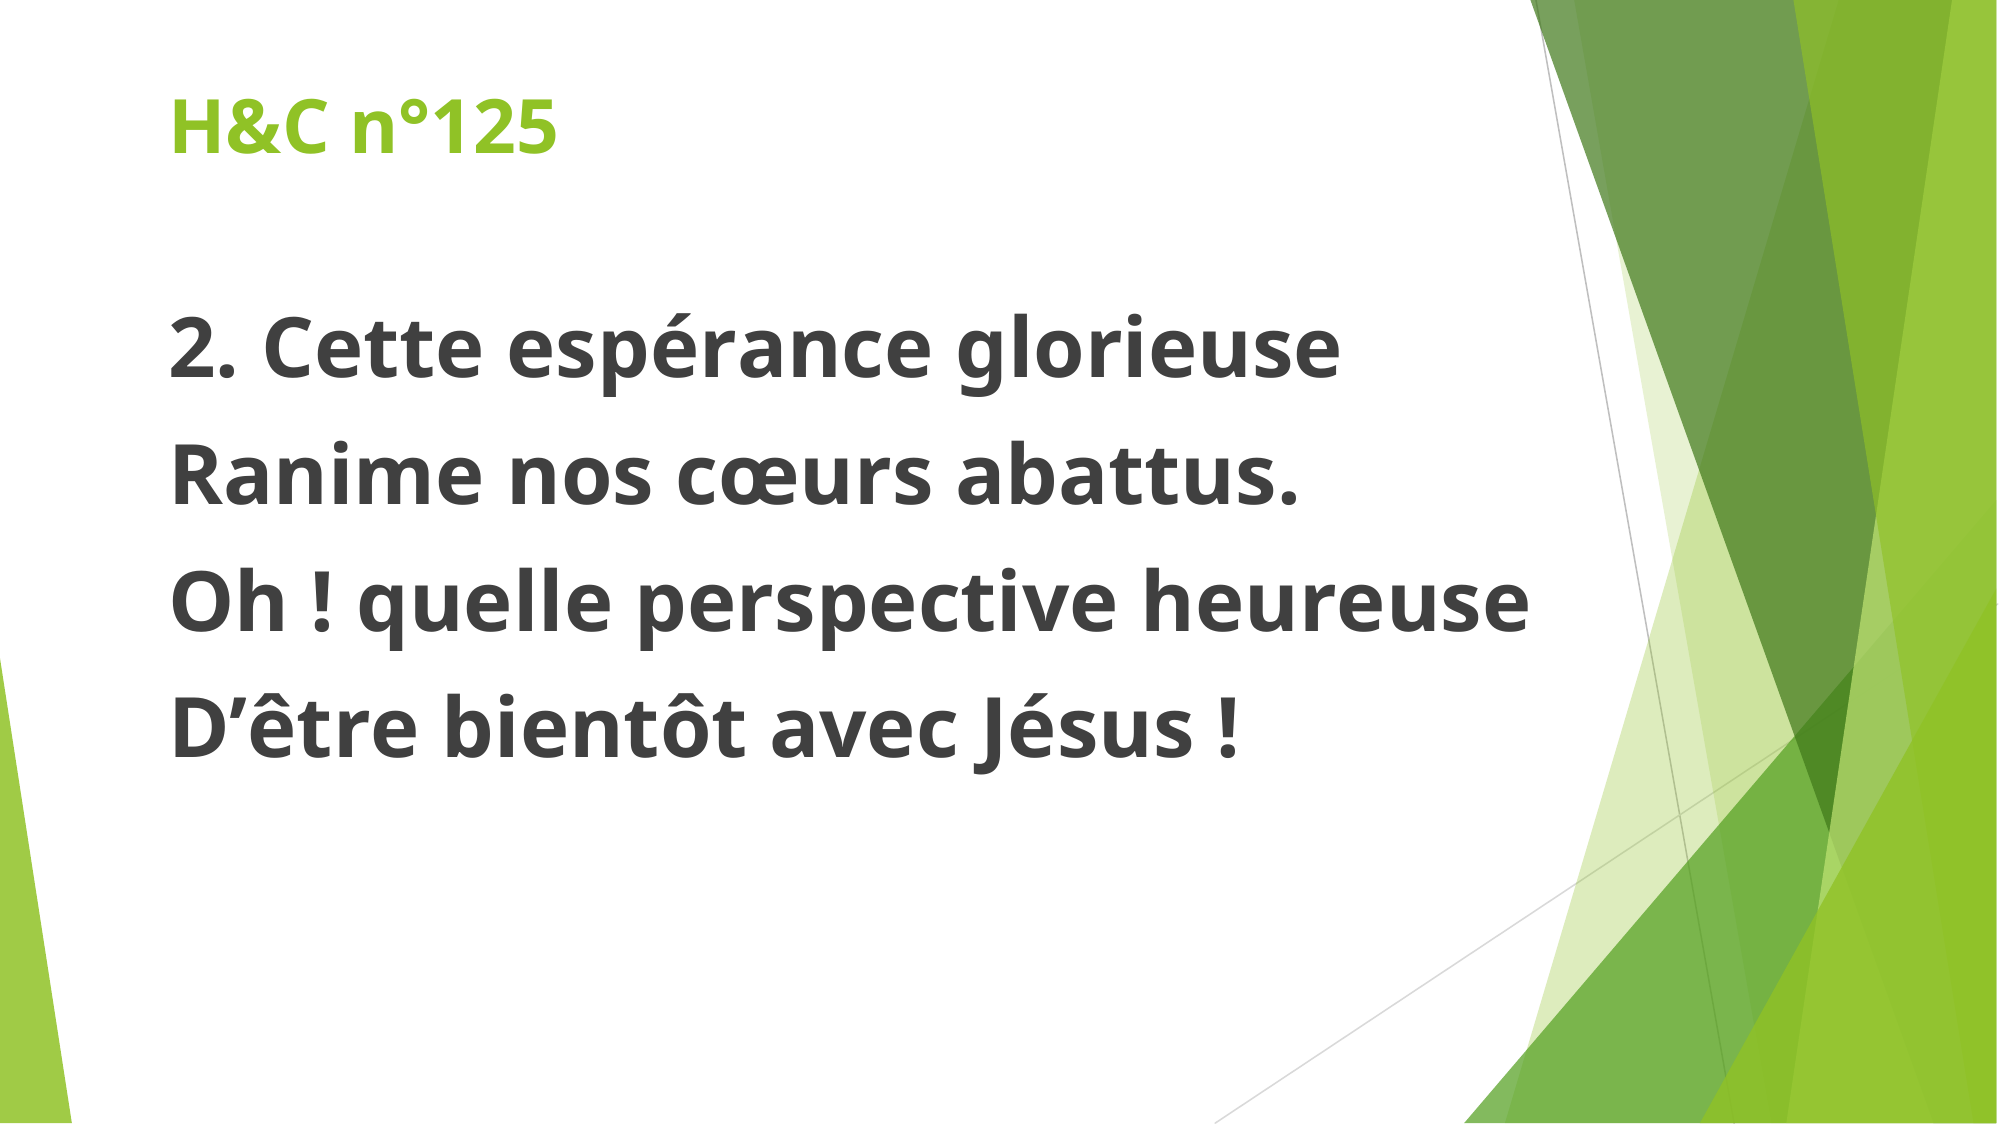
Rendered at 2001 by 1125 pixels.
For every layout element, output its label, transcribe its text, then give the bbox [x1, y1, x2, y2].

text_box H&C n°125 [153, 70, 1522, 178]
text_box 2. Cette espérance glorieuse Ranime nos cœurs abattus. Oh ! quelle perspective heureuse D’être bientôt avec Jésus ! [153, 271, 2001, 1037]
